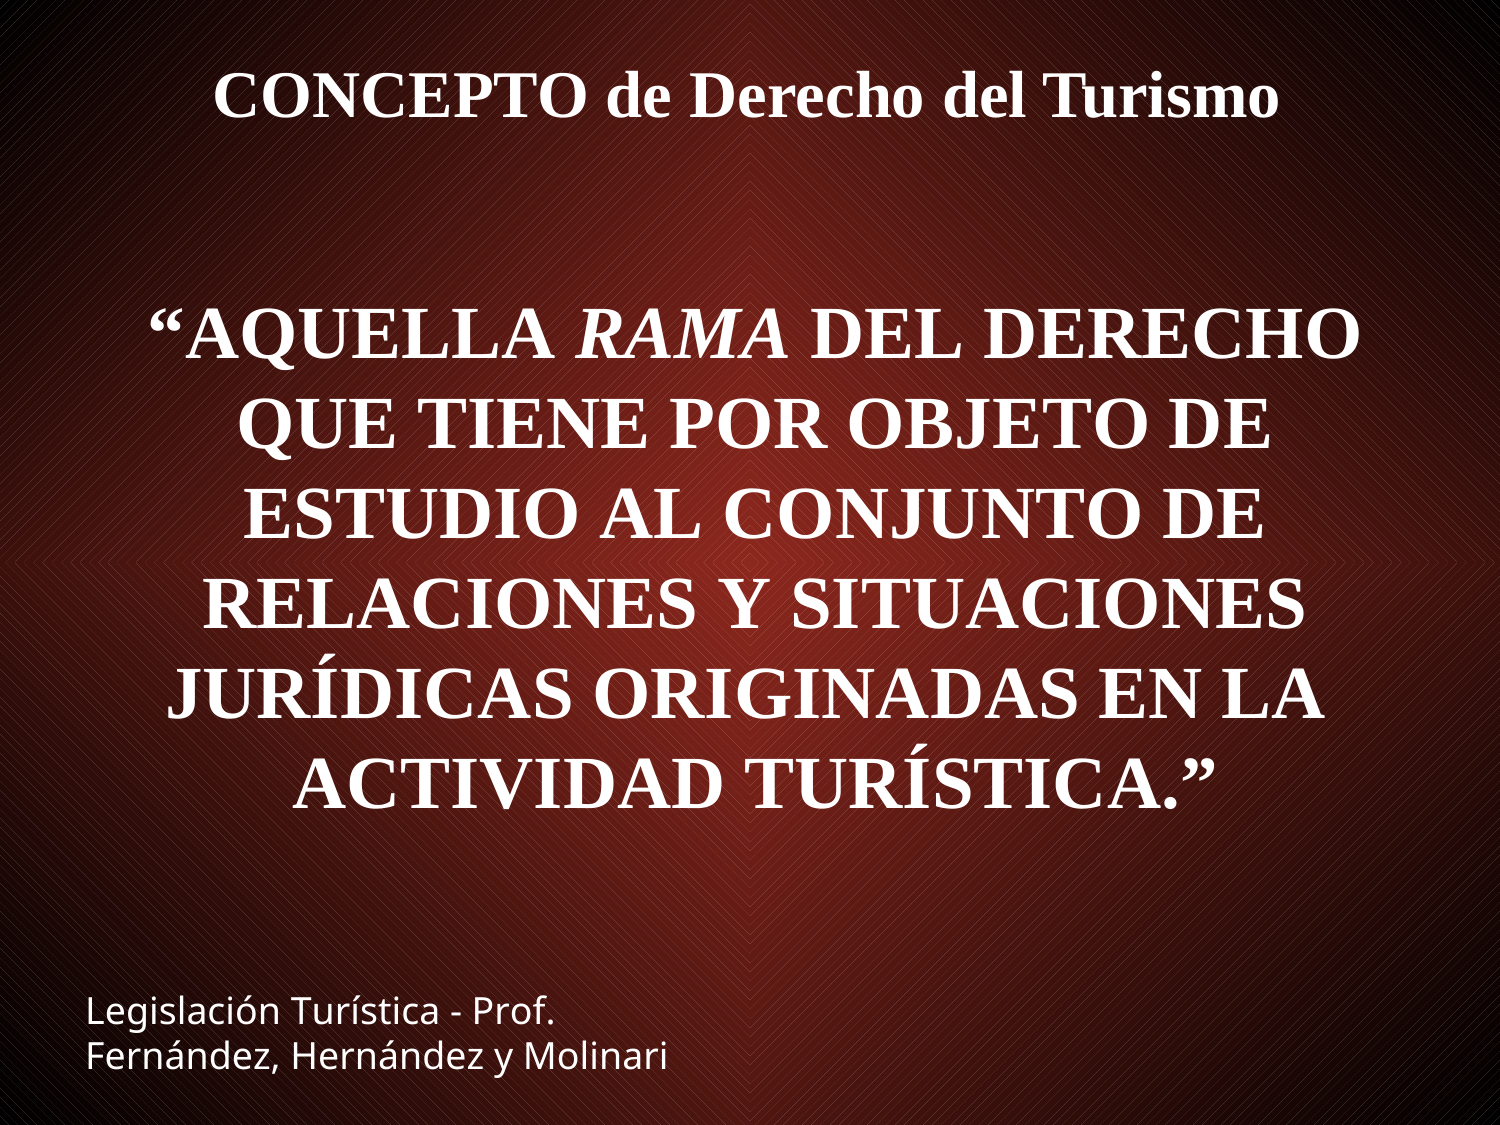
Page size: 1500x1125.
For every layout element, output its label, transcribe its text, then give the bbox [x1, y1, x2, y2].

text_box Legislación Turística - Prof. Fernández, Hernández y Molinari [70, 979, 770, 1029]
title CONCEPTO de Derecho del Turismo [72, 43, 1423, 274]
text_box “AQUELLA RAMA DEL DERECHO QUE TIENE POR OBJETO DE ESTUDIO AL CONJUNTO DE RELACIONES Y SITUACIONES JURÍDICAS ORIGINADAS EN LA ACTIVIDAD TURÍSTICA.” [75, 276, 1426, 898]
